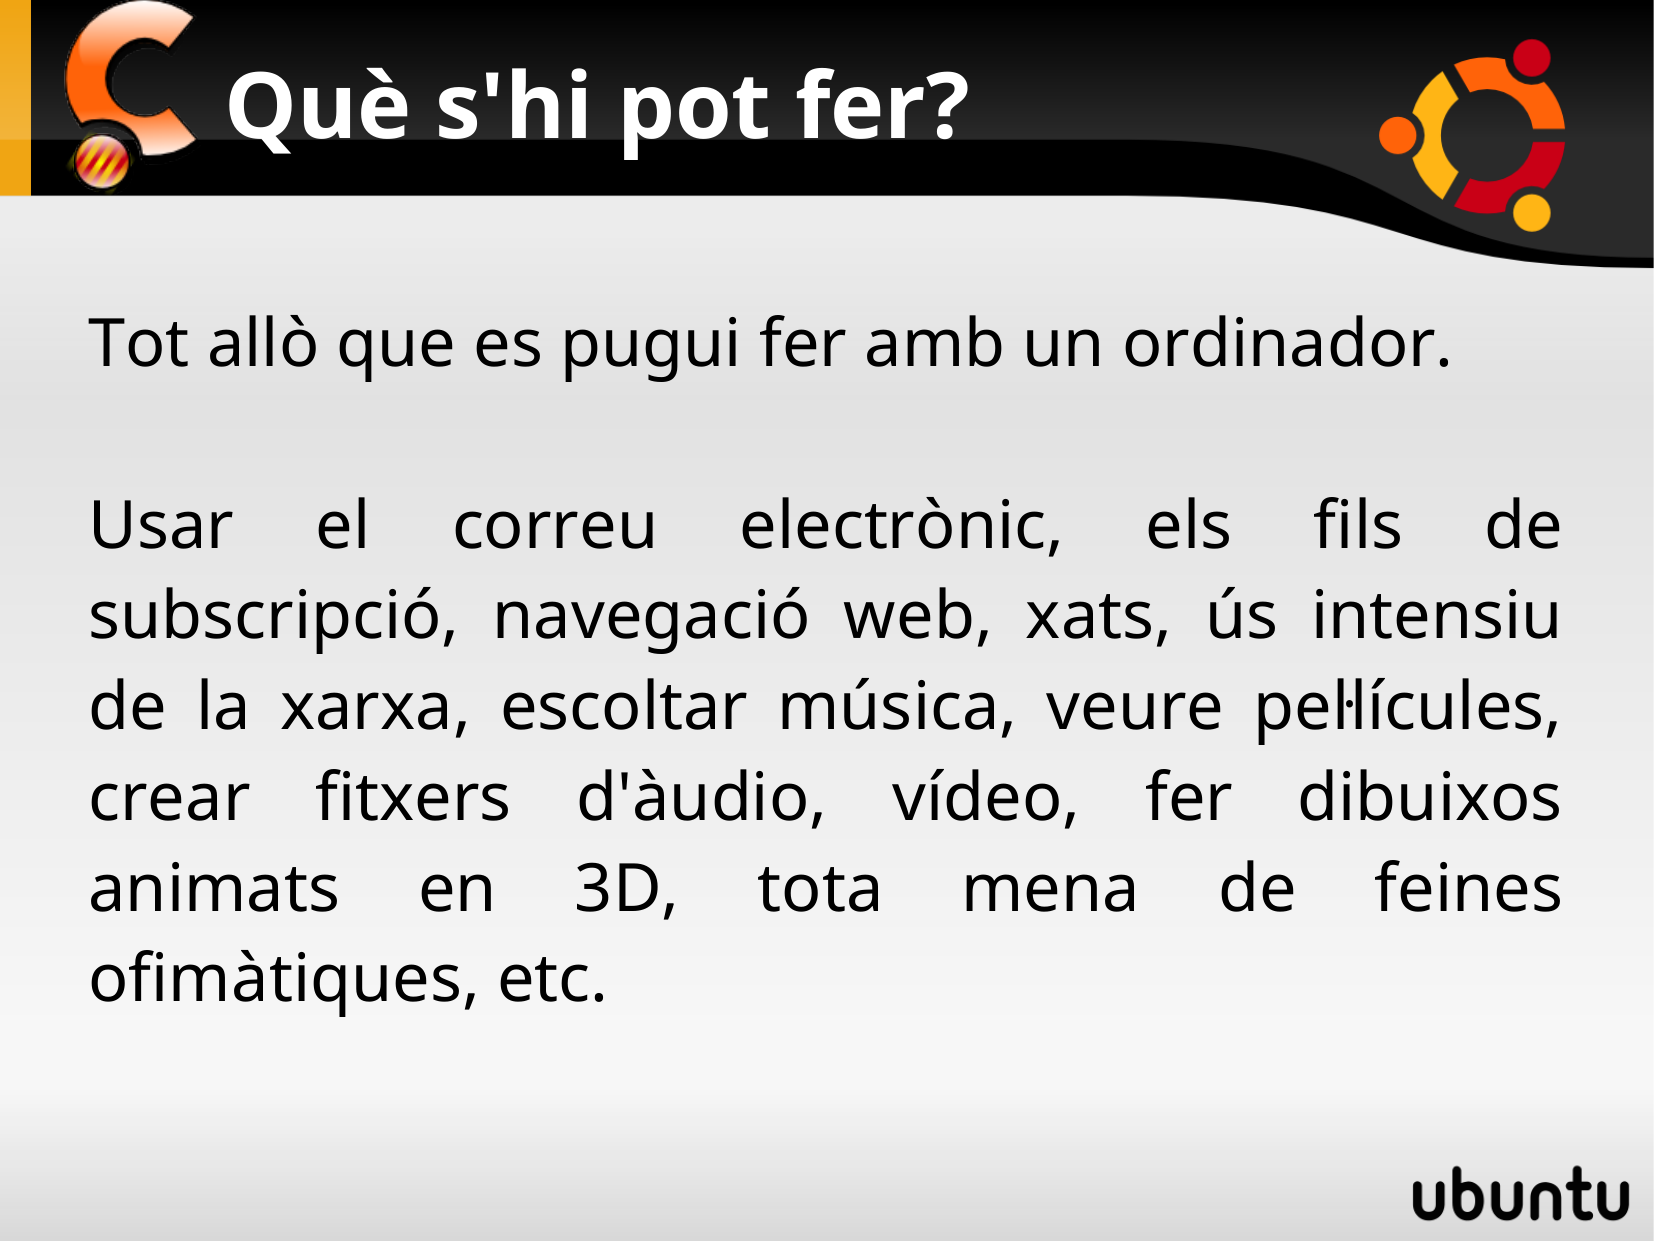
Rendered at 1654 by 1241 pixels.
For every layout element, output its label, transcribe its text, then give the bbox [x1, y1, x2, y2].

text_box Tot allò que es pugui fer amb un ordinador. Usar el correu electrònic, els fils de subscripció, navegació web, xats, ús intensiu de la xarxa, escoltar música, veure pel·lícules, crear fitxers d'àudio, vídeo, fer dibuixos animats en 3D, tota mena de feines ofimàtiques, etc. [88, 295, 1565, 1123]
title Què s'hi pot fer? [76, 0, 1565, 208]
picture [0, 0, 1654, 1241]
